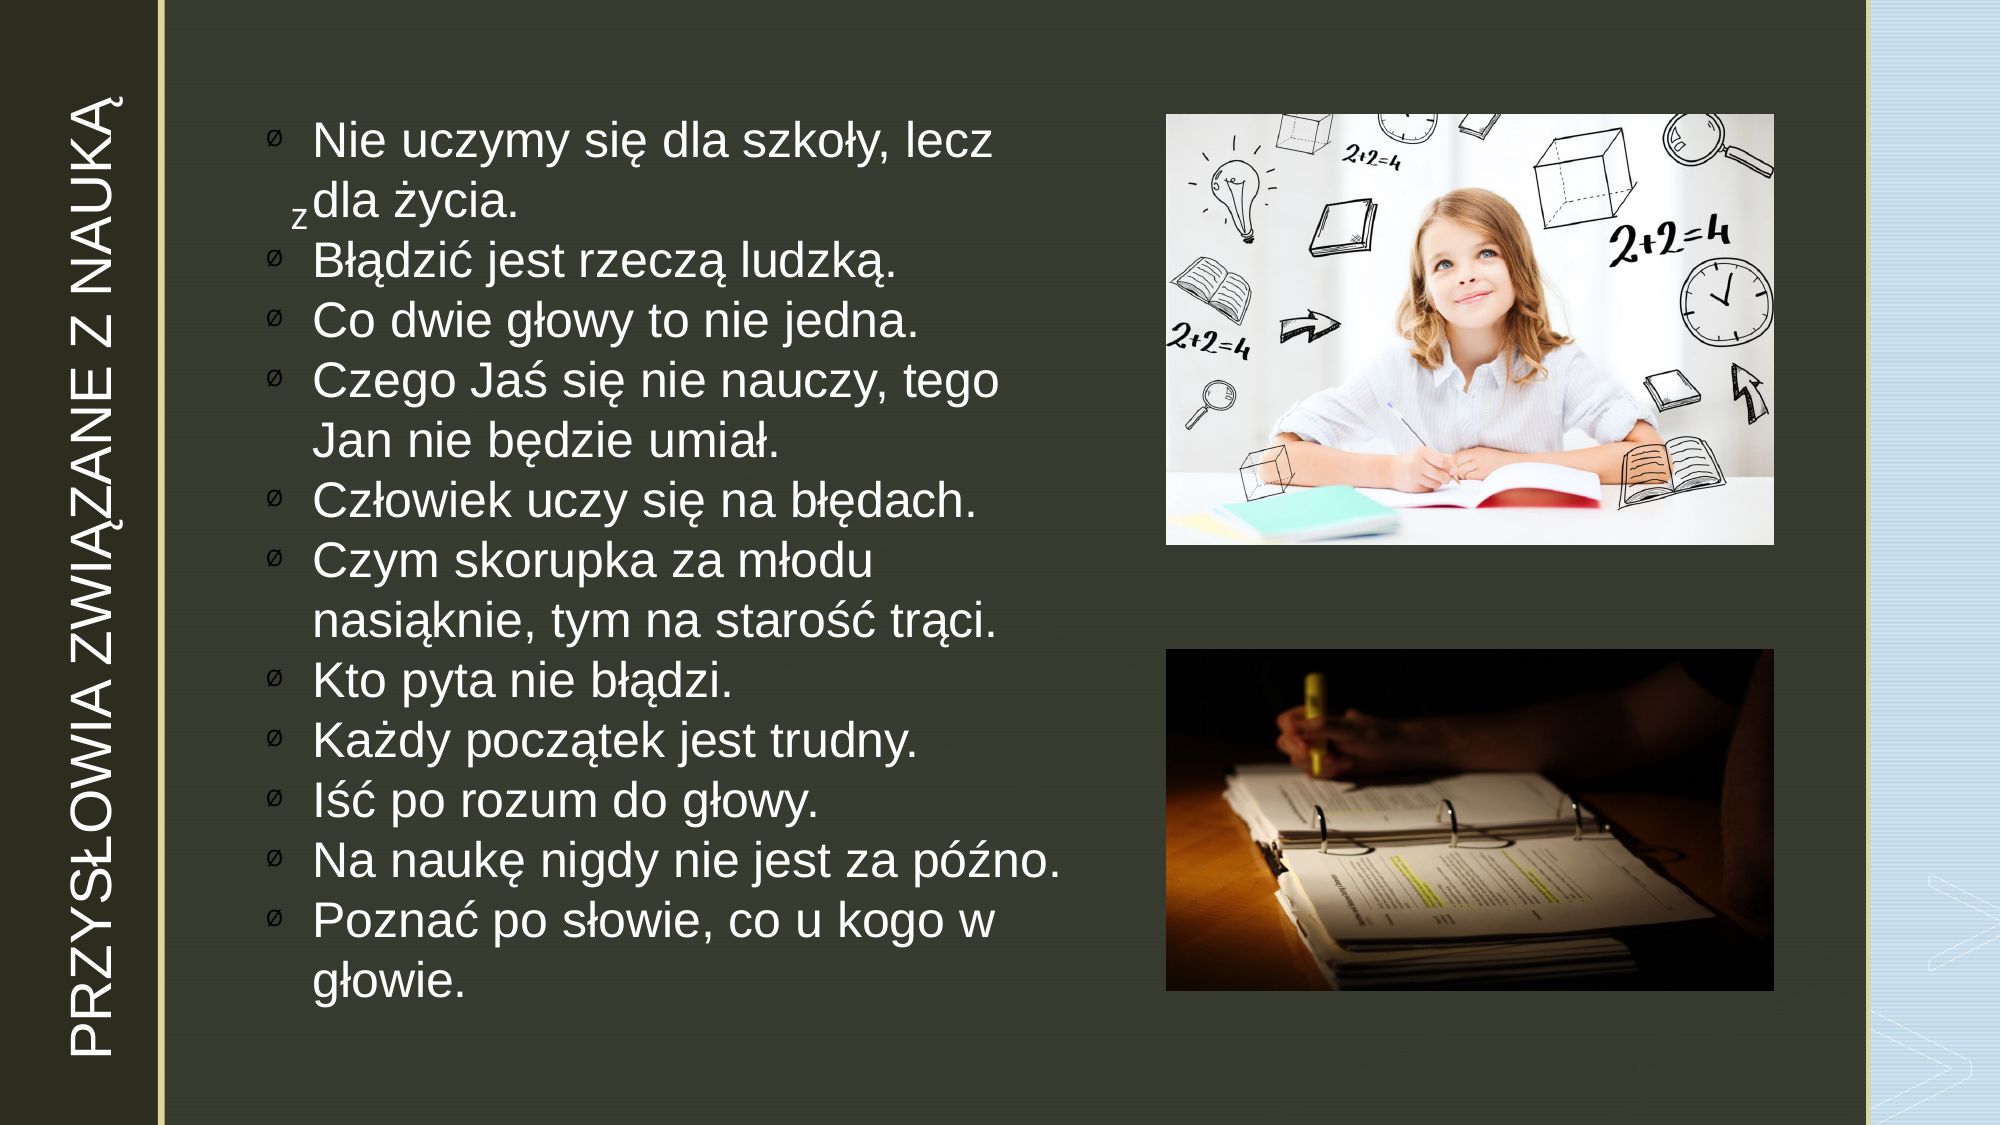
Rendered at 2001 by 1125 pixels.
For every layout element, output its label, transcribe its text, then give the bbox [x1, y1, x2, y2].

picture [1871, 0, 2000, 1125]
text_box PRZYSŁOWIA ZWIĄZANE Z NAUKĄ [45, 0, 131, 1076]
picture [1166, 649, 1774, 991]
picture [1166, 114, 1774, 545]
text_box Nie uczymy się dla szkoły, lecz dla życia. Błądzić jest rzeczą ludzką. Co dwie głowy to nie jedna. Czego Jaś się nie nauczy, tego Jan nie będzie umiał. Człowiek uczy się na błędach. Czym skorupka za młodu nasiąknie, tym na starość trąci. Kto pyta nie błądzi. Każdy początek jest trudny. Iść po rozum do głowy. Na naukę nigdy nie jest za późno. Poznać po słowie, co u kogo w głowie. [251, 100, 1085, 1016]
